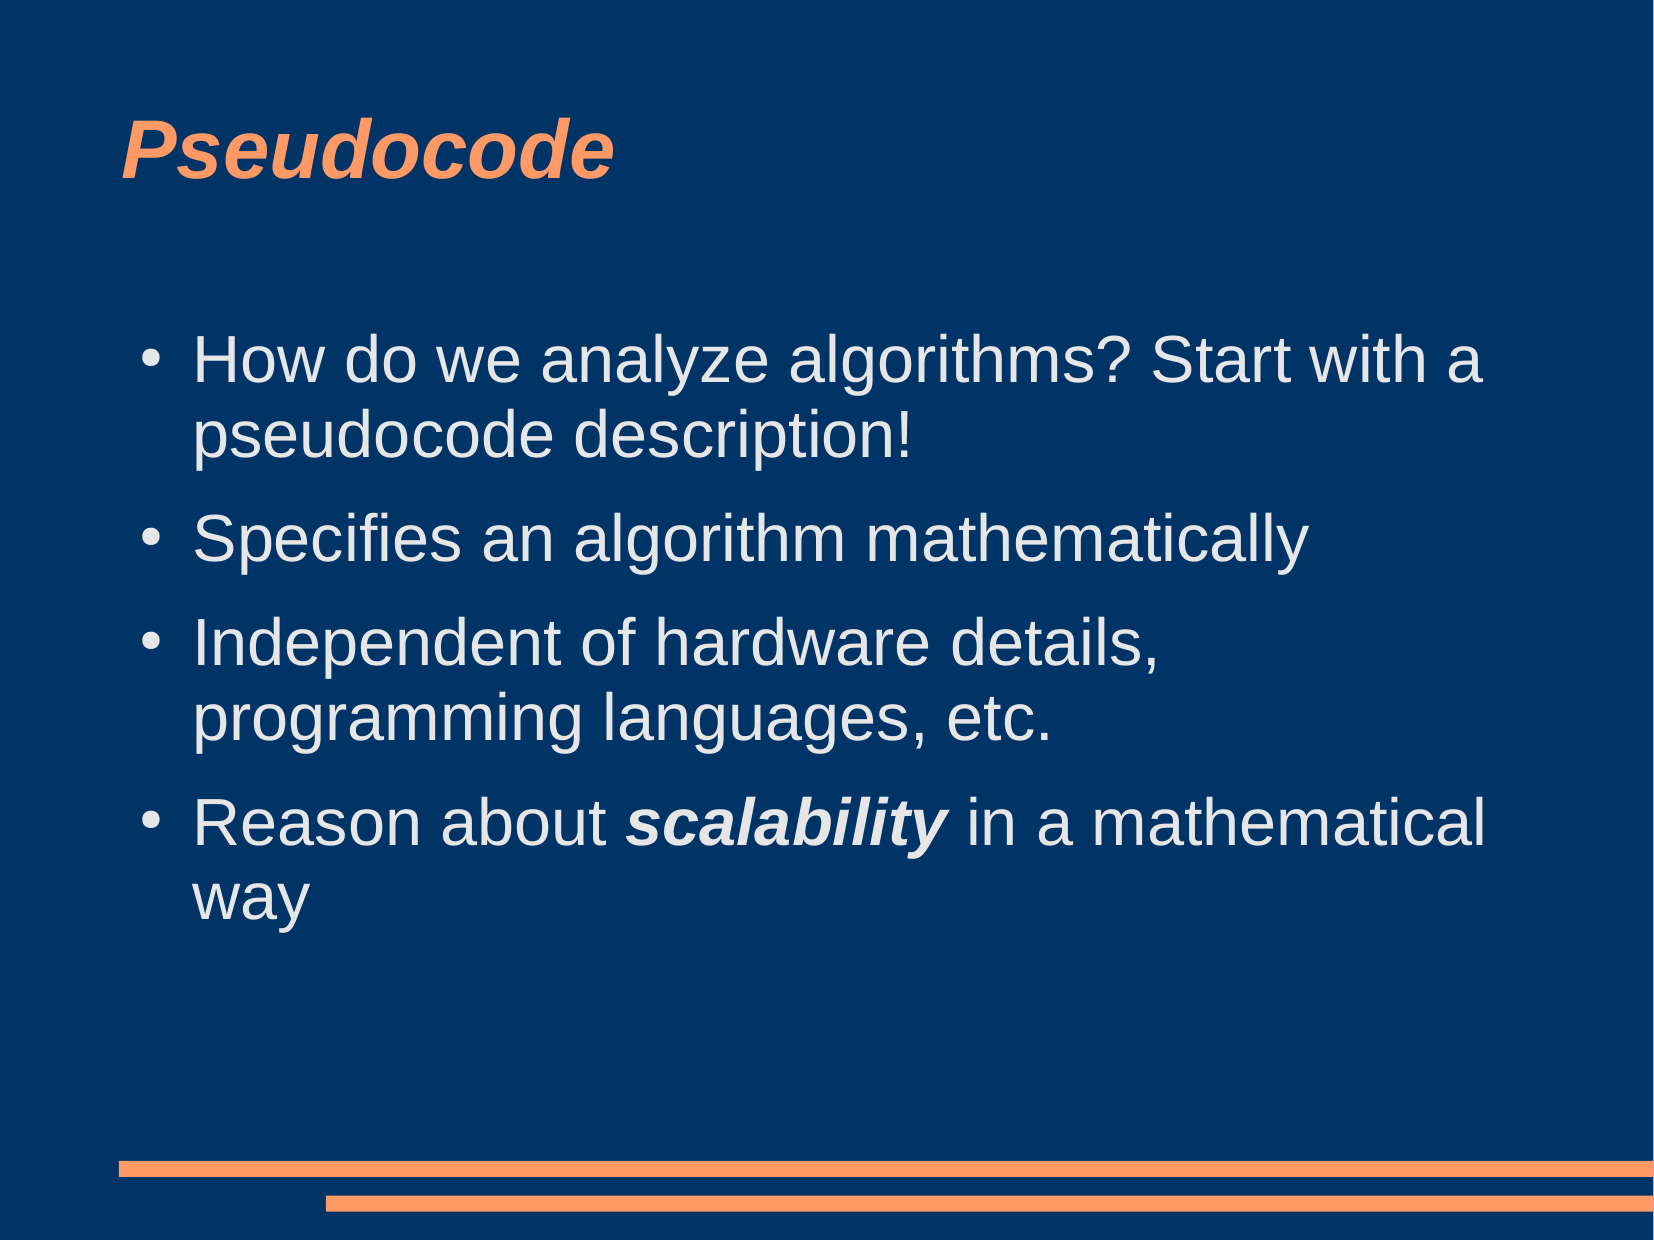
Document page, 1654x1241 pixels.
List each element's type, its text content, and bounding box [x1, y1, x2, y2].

list How do we analyze algorithms? Start with a pseudocode description! Specifies an algorithm mathematically Independent of hardware details, programming languages, etc. Reason about scalability in a mathematical way [121, 322, 1561, 1133]
title Pseudocode [121, 46, 1534, 254]
